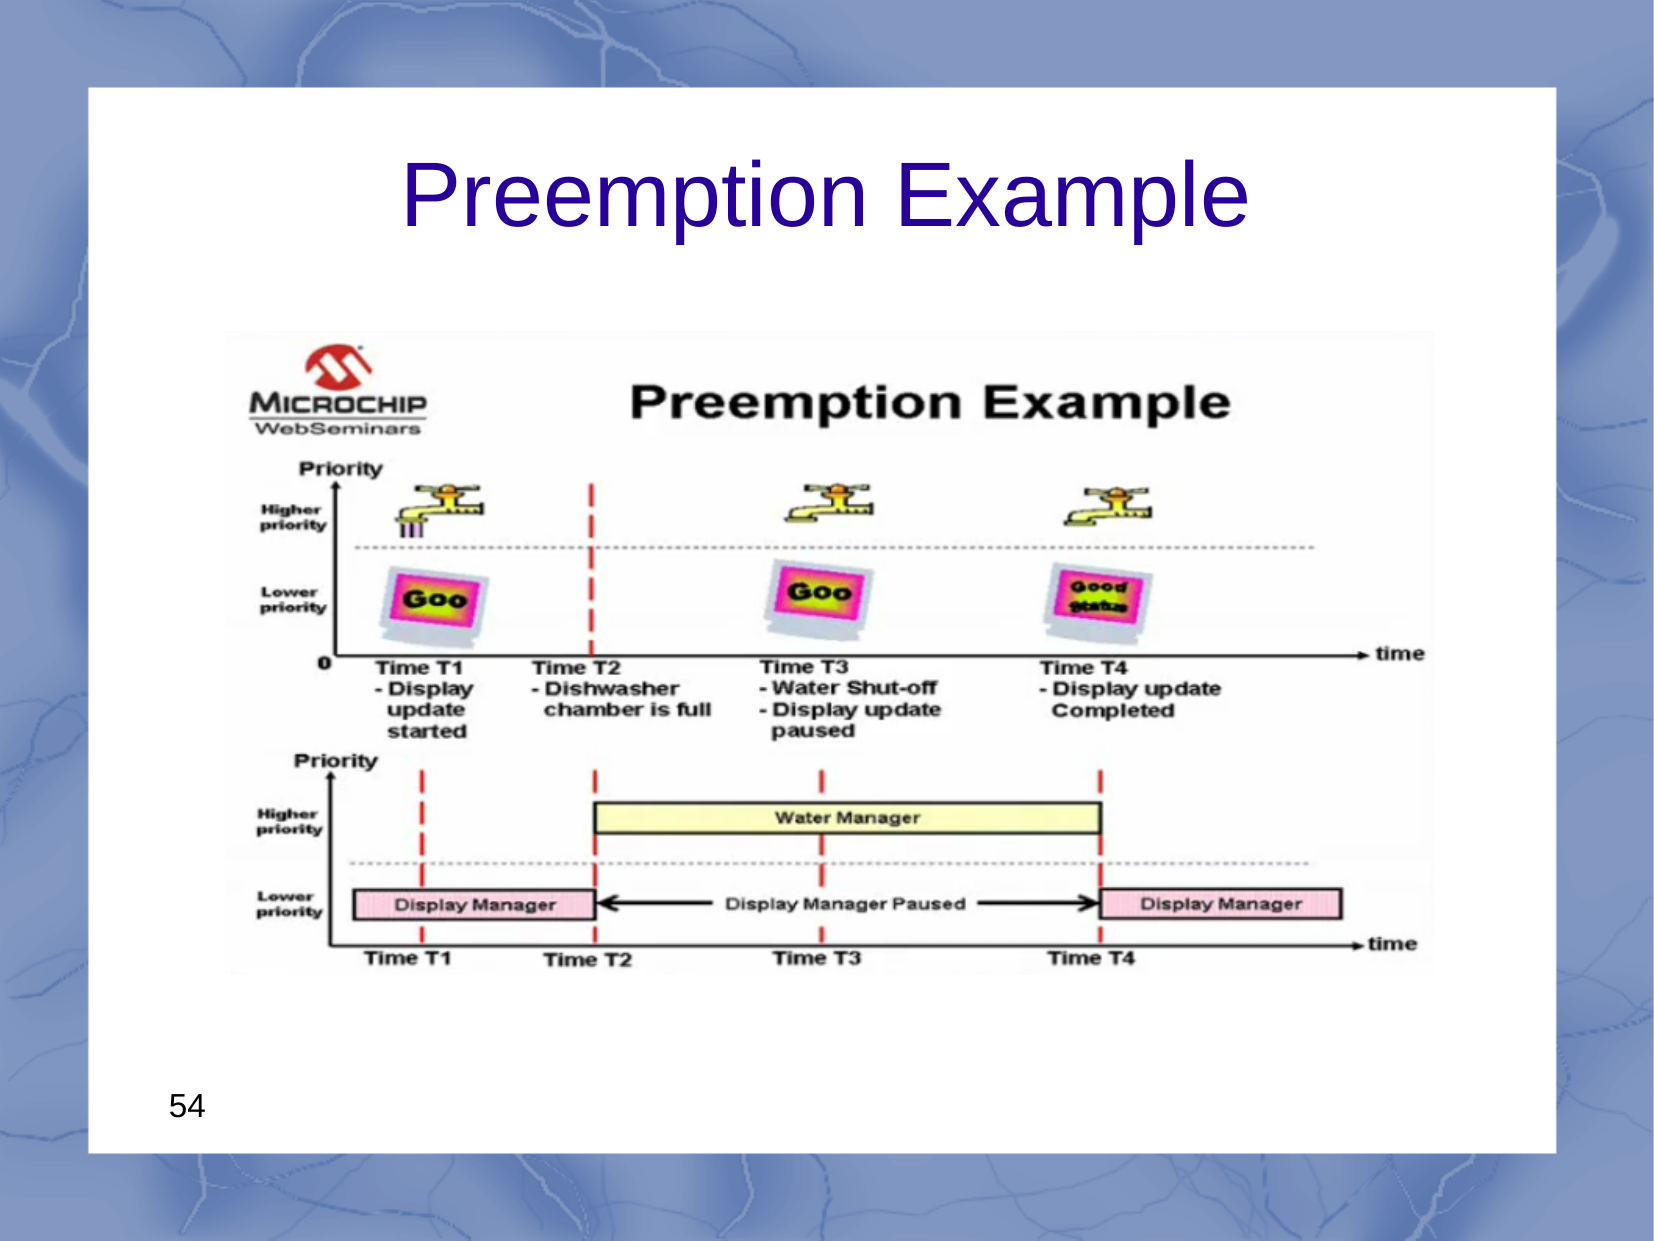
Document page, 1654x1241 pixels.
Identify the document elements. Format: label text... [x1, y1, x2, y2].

title Preemption Example [118, 90, 1536, 298]
picture [0, 0, 1654, 1241]
